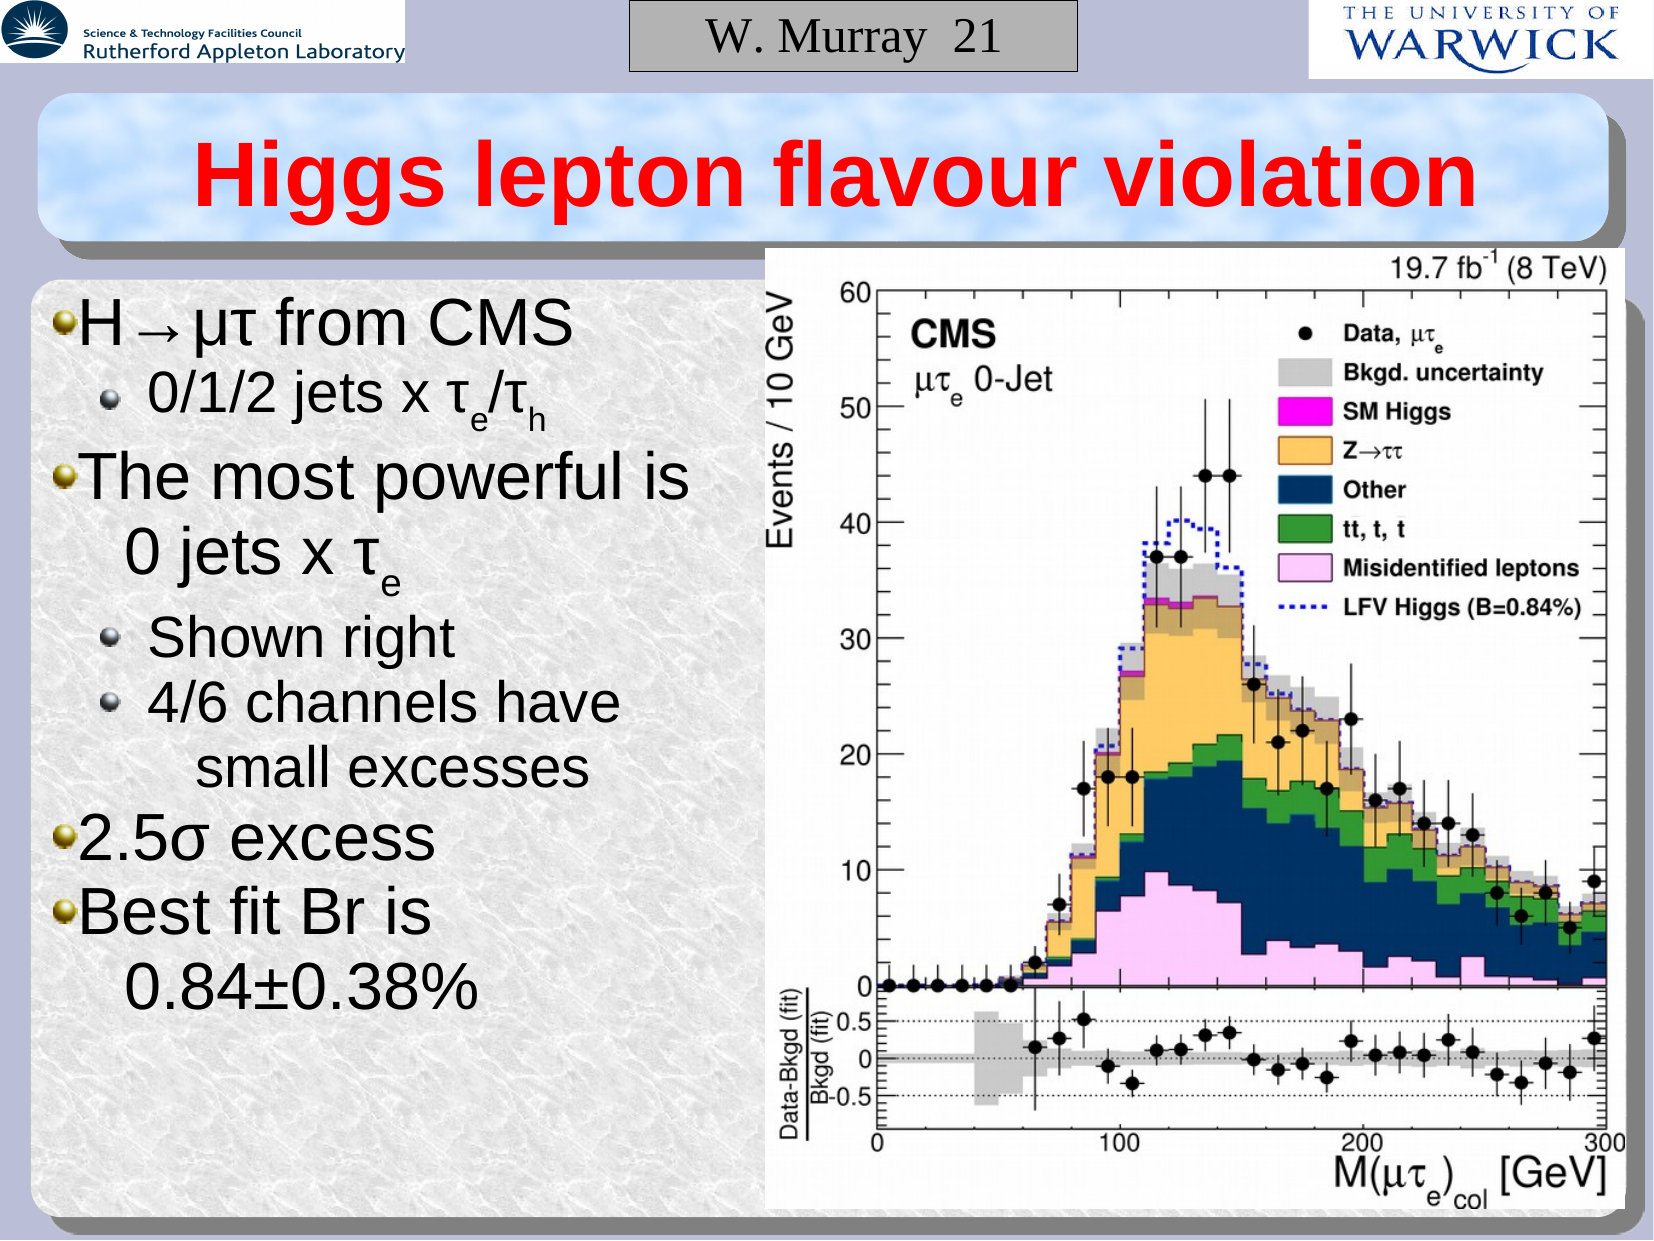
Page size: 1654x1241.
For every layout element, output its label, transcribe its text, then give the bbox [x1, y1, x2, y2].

picture [1308, 0, 1654, 79]
title Higgs lepton flavour violation [90, 101, 1584, 249]
list H→μτ from CMS 0/1/2 jets x τe/τh The most powerful is 0 jets x τe Shown right 4/6 channels have small excesses 2.5σ excess Best fit Br is 0.84±0.38% [53, 285, 761, 1193]
picture [37, 93, 1609, 242]
picture [30, 248, 1627, 1218]
picture [0, 0, 405, 63]
